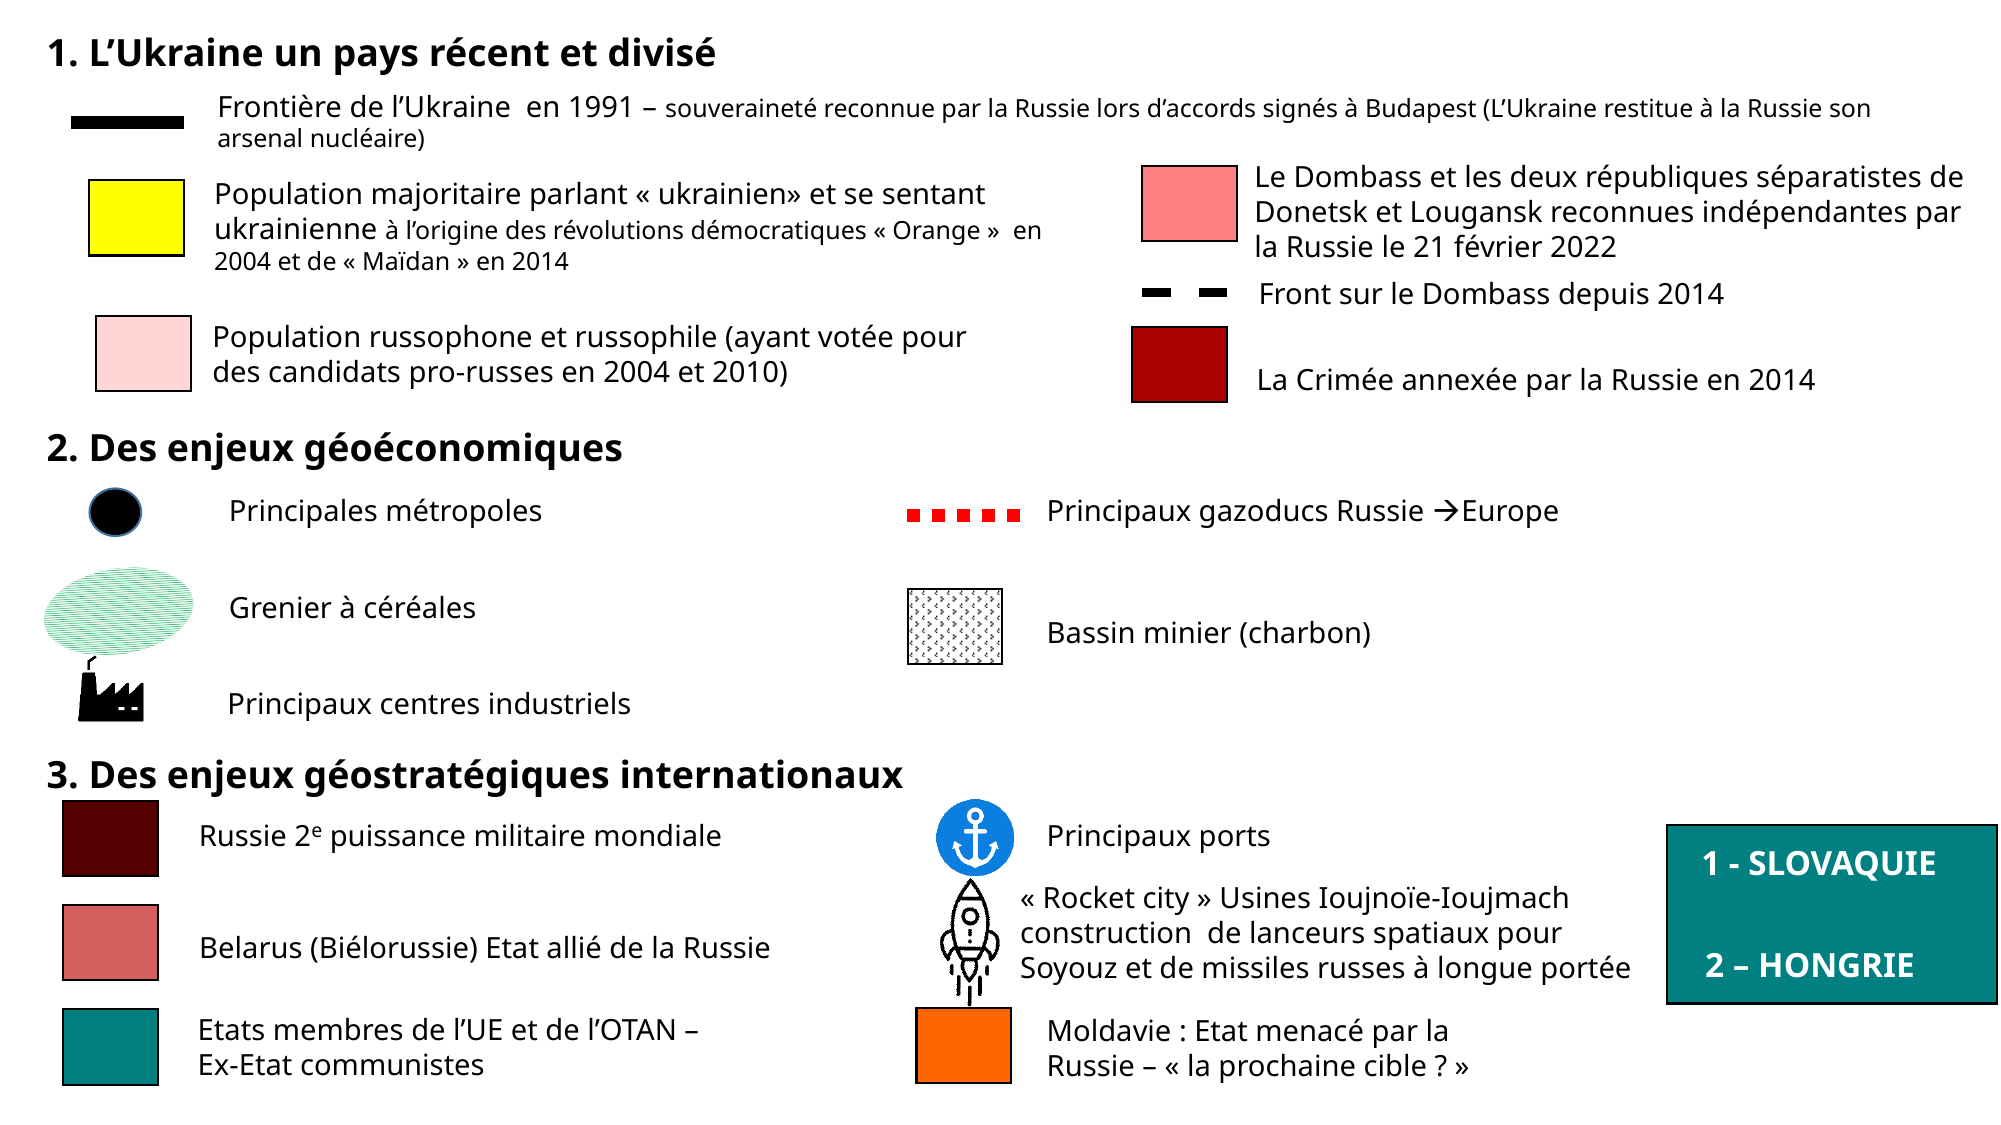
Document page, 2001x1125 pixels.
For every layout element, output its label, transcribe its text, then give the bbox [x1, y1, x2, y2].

text_box [63, 801, 158, 876]
text_box [1142, 166, 1237, 241]
text_box Moldavie : Etat menacé par la Russie – « la prochaine cible ? » [1031, 1005, 1536, 1091]
text_box [89, 180, 184, 255]
text_box Le Dombass et les deux républiques séparatistes de Donetsk et Lougansk reconnues indépendantes par la Russie le 21 février 2022 [1239, 150, 2000, 273]
text_box 2 – HONGRIE [1690, 936, 2000, 992]
text_box Principaux ports [1031, 810, 1536, 861]
text_box 1. L’Ukraine un pays récent et divisé [31, 21, 1614, 82]
text_box [63, 1009, 158, 1085]
picture [905, 878, 1033, 1007]
text_box 1 - SLOVAQUIE [1686, 834, 2000, 891]
text_box « Rocket city » Usines Ioujnoïe-Ioujmach construction de lanceurs spatiaux pour Soyouz et de missiles russes à longue portée [1005, 872, 1677, 992]
text_box Principales métropoles [213, 485, 718, 536]
text_box Population russophone et russophile (ayant votée pour des candidats pro-russes en 2004 et 2010) [197, 310, 999, 397]
picture [25, 525, 213, 722]
text_box [1132, 327, 1227, 402]
text_box Belarus (Biélorussie) Etat allié de la Russie [184, 921, 908, 972]
text_box Principaux gazoducs Russie Europe [1031, 484, 1736, 536]
text_box [908, 589, 1002, 664]
text_box Bassin minier (charbon) [1031, 607, 1536, 658]
text_box Russie 2e puissance militaire mondiale [183, 809, 908, 861]
text_box La Crimée annexée par la Russie en 2014 [1241, 353, 2000, 405]
text_box Frontière de l’Ukraine en 1991 – souveraineté reconnue par la Russie lors d’accords signés à Budapest (L’Ukraine restitue à la Russie son arsenal nucléaire) [202, 80, 1945, 162]
text_box [916, 1008, 1011, 1083]
text_box Population majoritaire parlant « ukrainien» et se sentant ukrainienne à l’origine des révolutions démocratiques « Orange » en 2004 et de « Maïdan » en 2014 [199, 168, 1120, 285]
text_box 2. Des enjeux géoéconomiques [31, 415, 1614, 477]
text_box [96, 316, 191, 391]
picture [936, 799, 1014, 876]
text_box [63, 905, 158, 980]
text_box [1667, 825, 1997, 1004]
text_box 3. Des enjeux géostratégiques internationaux [31, 743, 946, 804]
text_box Principaux centres industriels [212, 677, 717, 729]
text_box Grenier à céréales [213, 582, 718, 633]
text_box Etats membres de l’UE et de l’OTAN – Ex-Etat communistes [182, 1003, 907, 1090]
text_box Front sur le Dombass depuis 2014 [1243, 267, 1828, 319]
text_box [89, 488, 142, 536]
